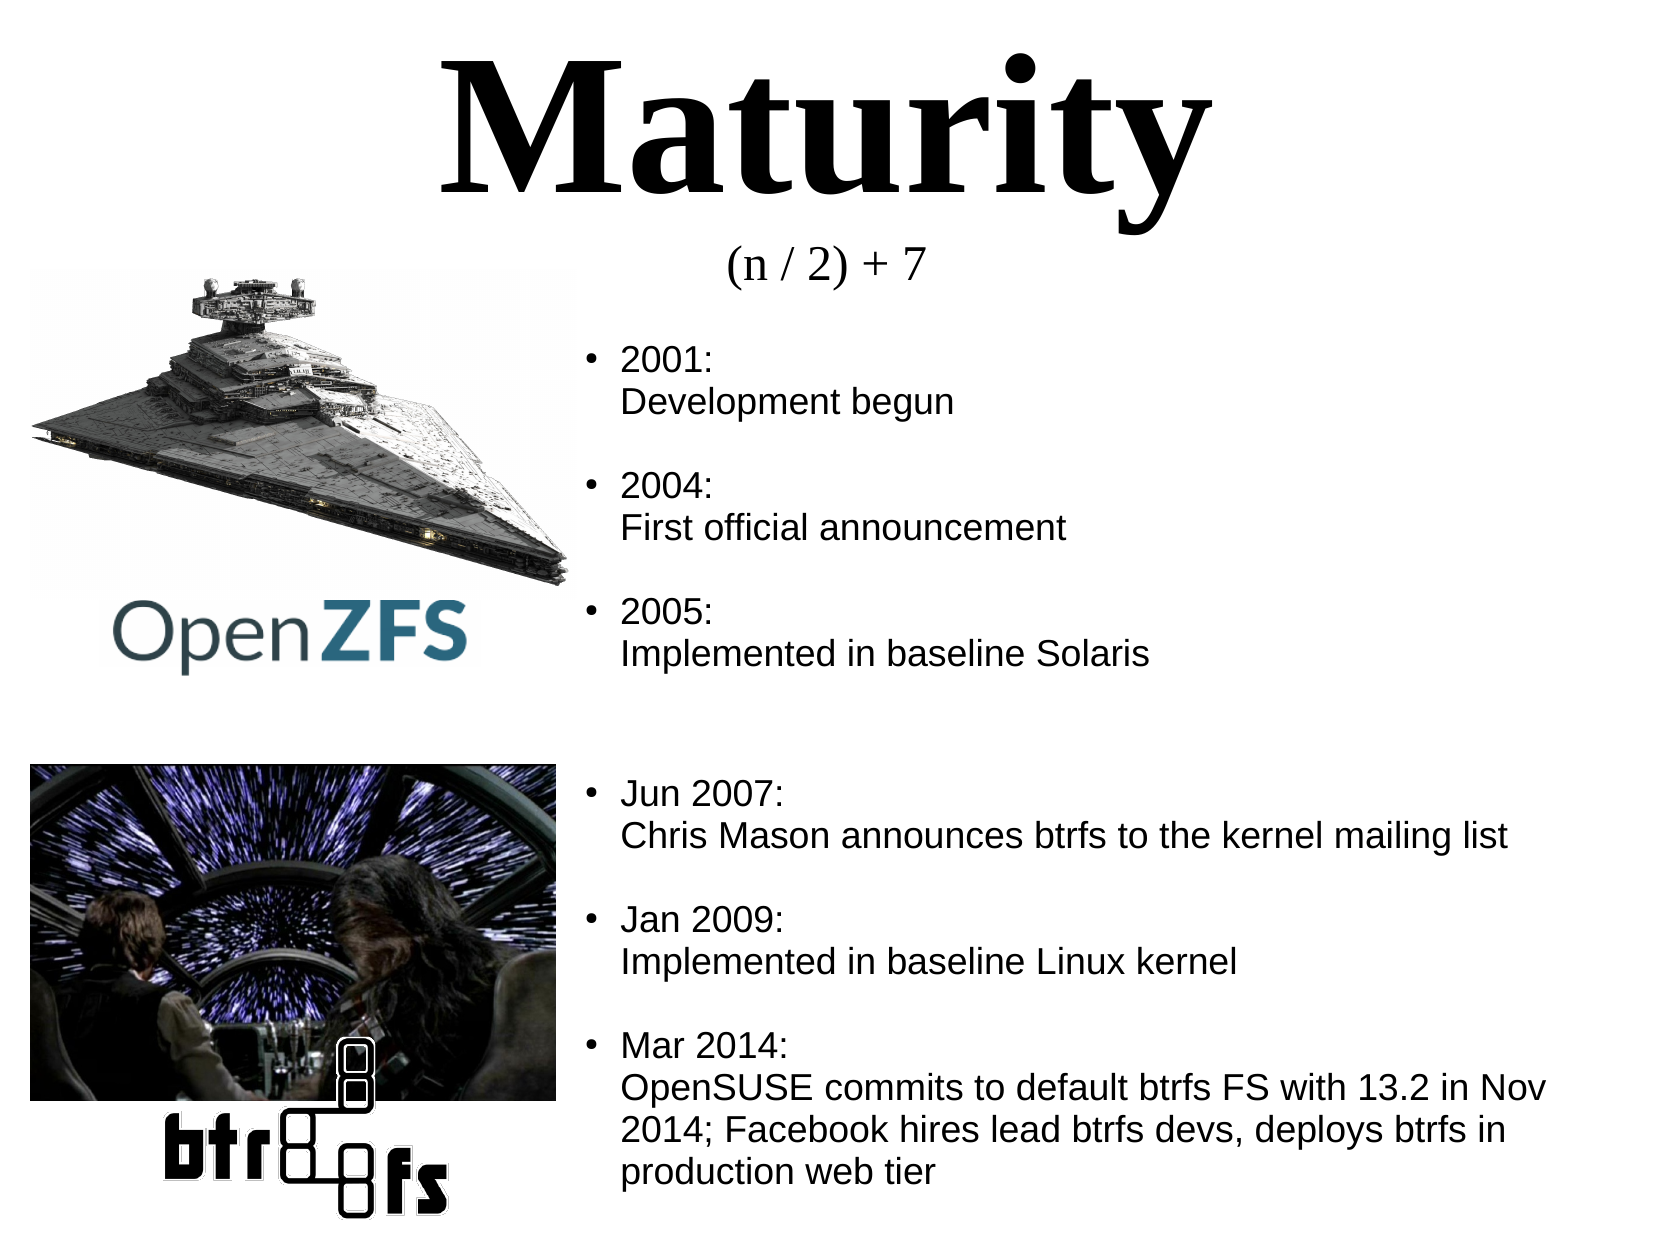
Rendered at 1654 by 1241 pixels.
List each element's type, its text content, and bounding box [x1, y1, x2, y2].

picture [30, 269, 577, 691]
table_header Jun 2007: Chris Mason announces btrfs to the kernel mailing list Jan 2009: Implemented in baseline Linux kernel Mar 2014: OpenSUSE commits to default btrfs FS with 13.2 in Nov 2014; Facebook hires lead btrfs devs, deploys btrfs in production web tier [570, 765, 1585, 1200]
picture [30, 764, 556, 1241]
table_header 2001: Development begun 2004: First official announcement 2005: Implemented in baseline Solaris [570, 331, 1585, 724]
title Maturity (n / 2) + 7 [0, 14, 1654, 292]
